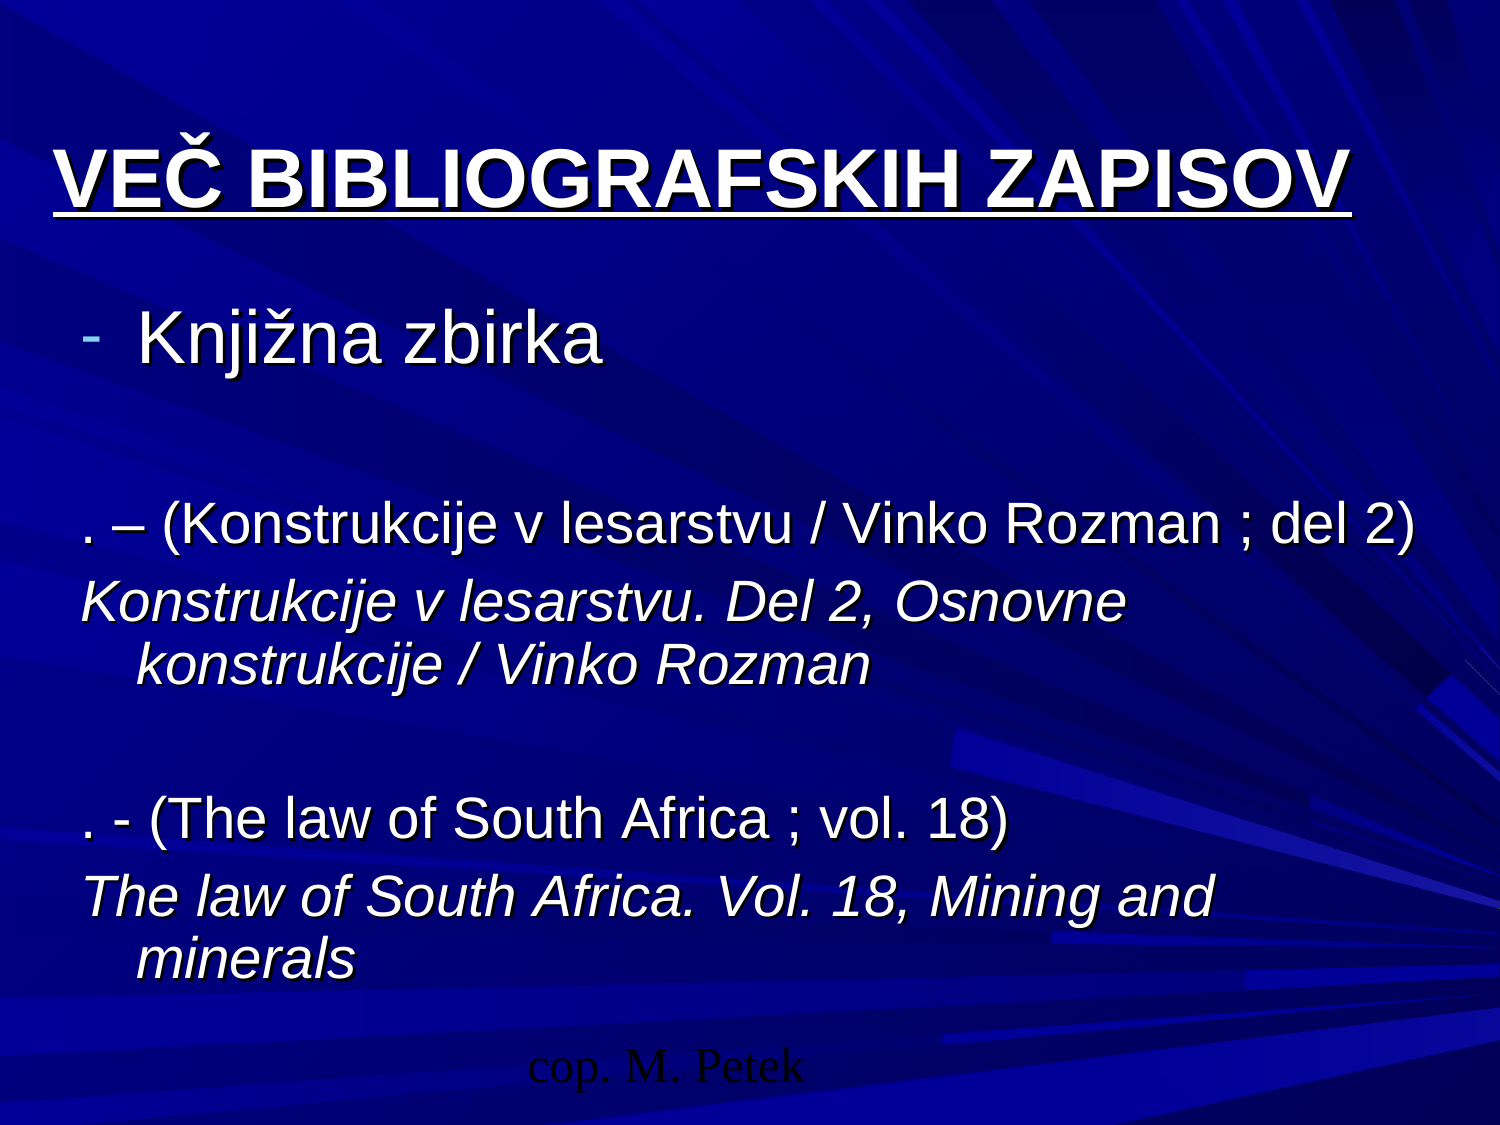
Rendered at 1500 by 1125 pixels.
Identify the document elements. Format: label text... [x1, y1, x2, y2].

list Knjižna zbirka . – (Konstrukcije v lesarstvu / Vinko Rozman ; del 2) Konstrukcije v lesarstvu. Del 2, Osnovne konstrukcije / Vinko Rozman . - (The law of South Africa ; vol. 18) The law of South Africa. Vol. 18, Mining and minerals [64, 290, 1459, 1125]
title VEČ BIBLIOGRAFSKIH ZAPISOV [0, 26, 1424, 232]
